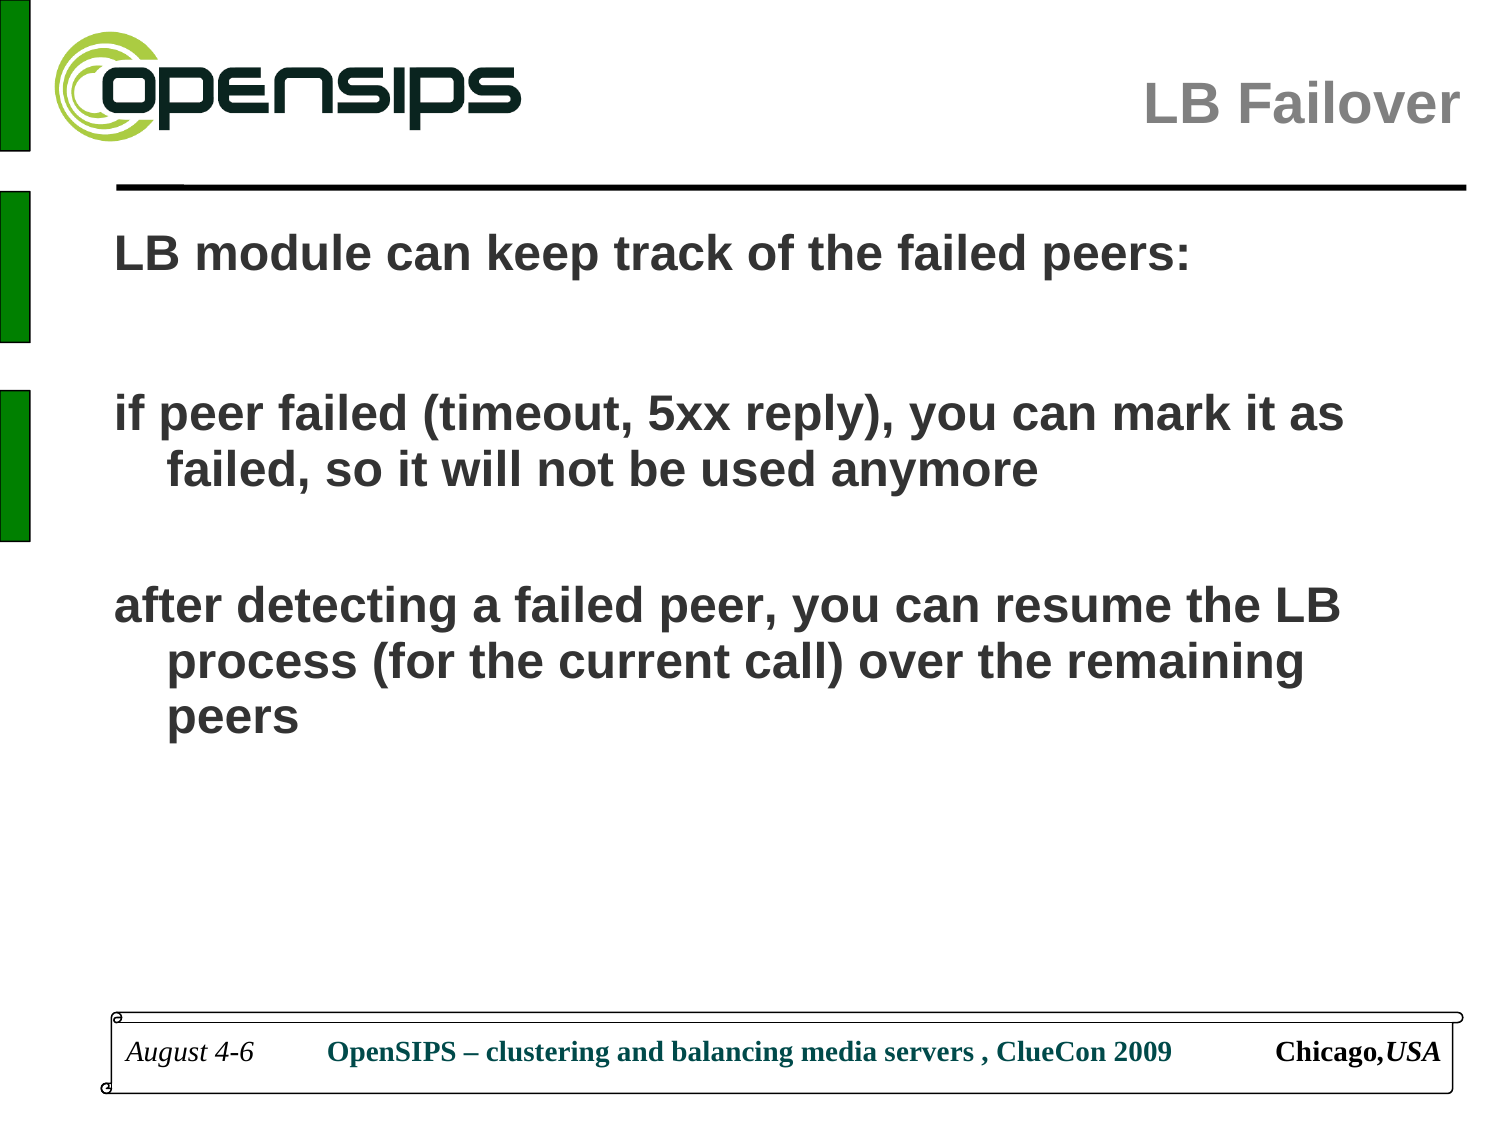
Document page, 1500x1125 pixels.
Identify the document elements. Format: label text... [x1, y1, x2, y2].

list LB module can keep track of the failed peers: if peer failed (timeout, 5xx reply), you can mark it as failed, so it will not be used anymore after detecting a failed peer, you can resume the LB process (for the current call) over the remaining peers [112, 224, 1424, 961]
picture [51, 27, 532, 148]
title LB Failover [299, 37, 1462, 188]
